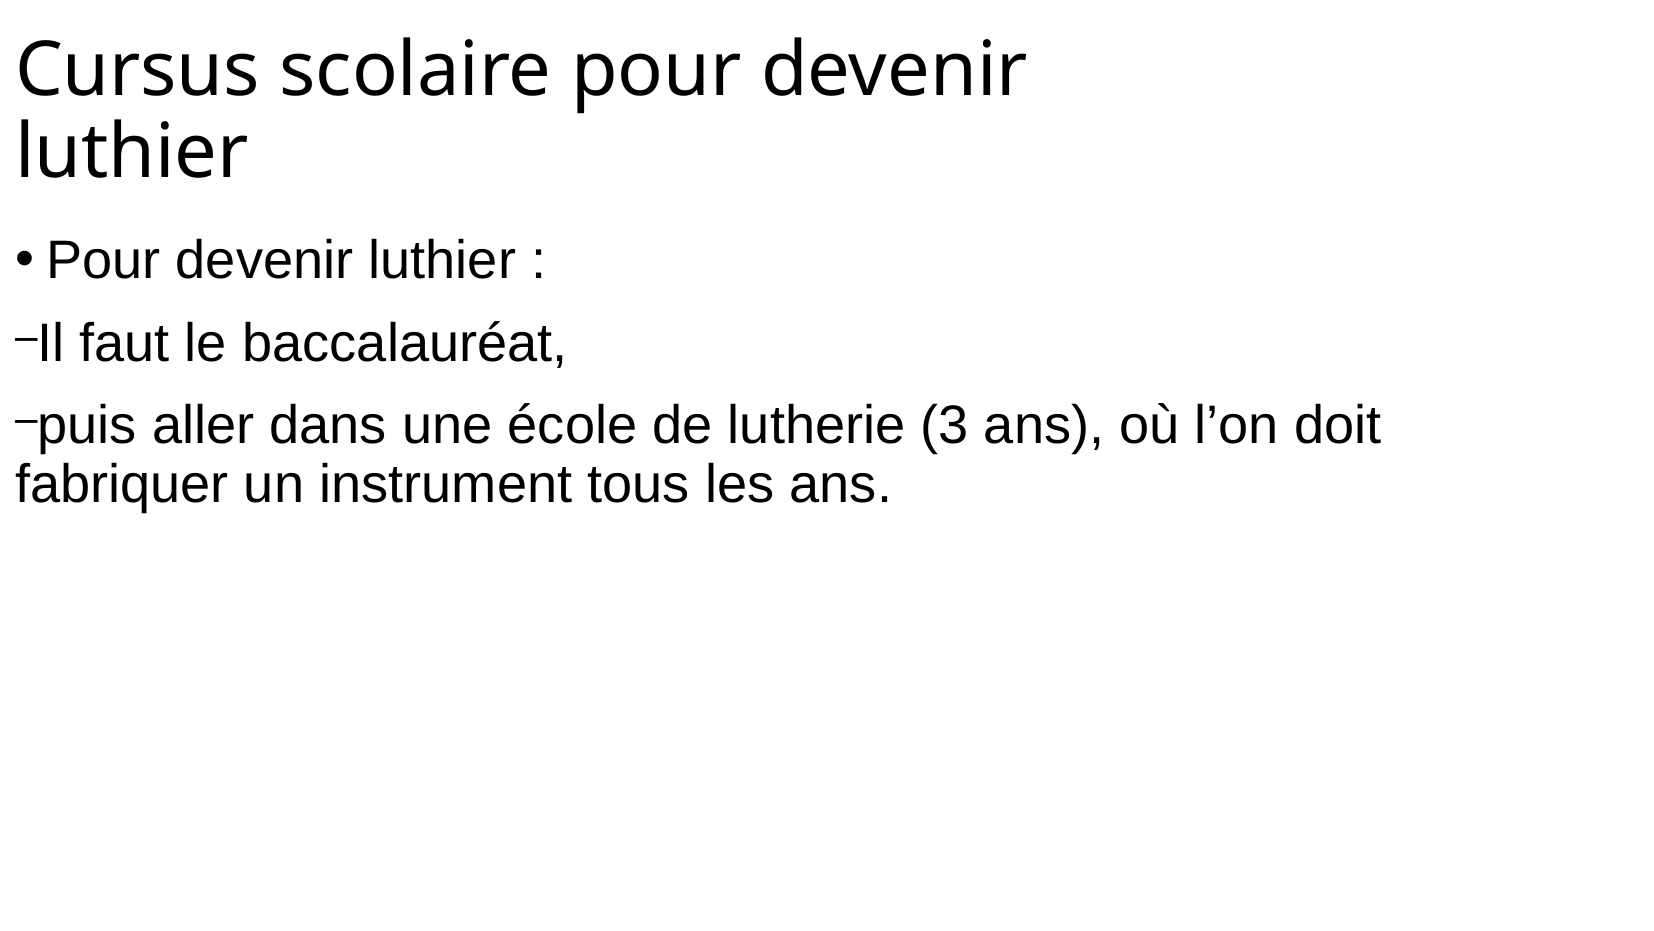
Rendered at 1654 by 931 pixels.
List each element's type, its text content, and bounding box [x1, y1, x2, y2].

list Pour devenir luthier : Il faut le baccalauréat, puis aller dans une école de lutherie (3 ans), où l’on doit fabriquer un instrument tous les ans. [0, 224, 1489, 764]
title Cursus scolaire pour devenir luthier [0, 29, 1152, 196]
